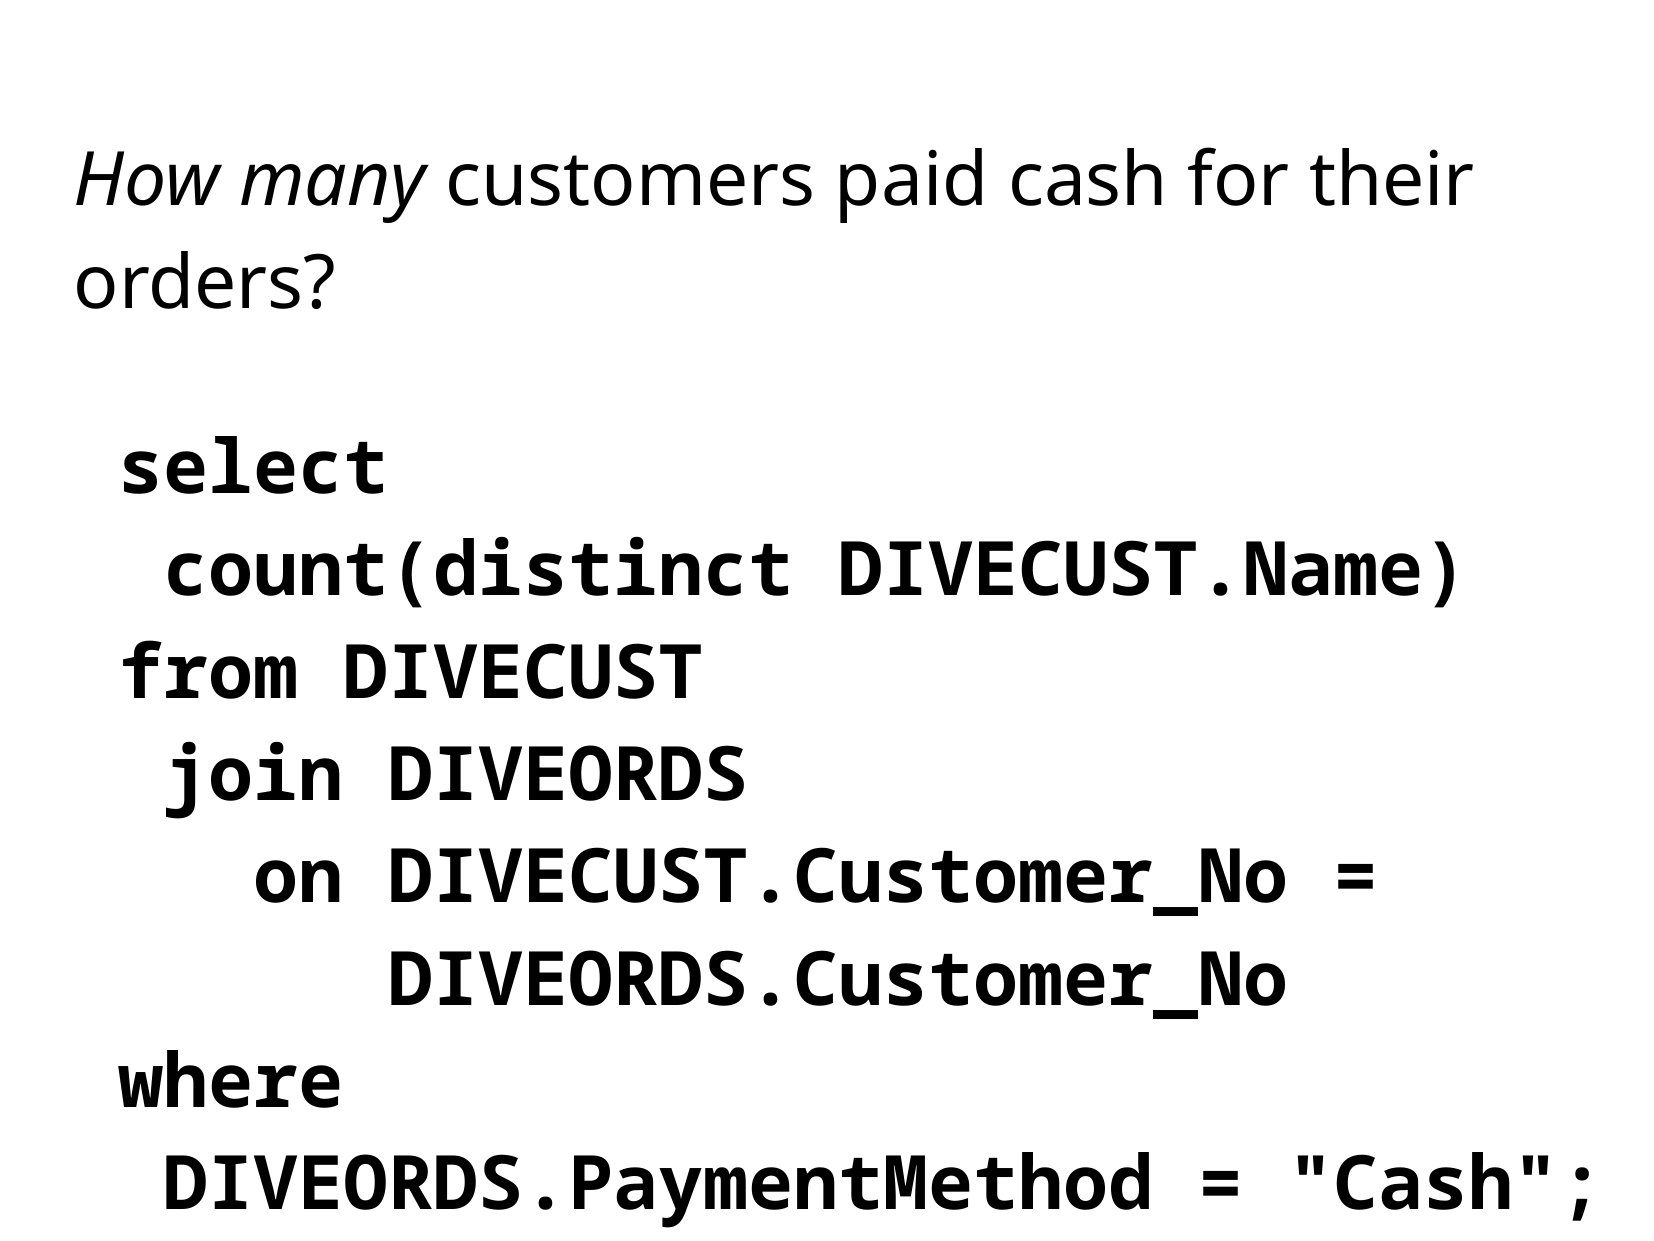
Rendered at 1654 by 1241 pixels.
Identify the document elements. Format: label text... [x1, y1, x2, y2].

text_box How many customers paid cash for their orders? [59, 118, 1565, 316]
subtitle select count(distinct DIVECUST.Name) from DIVECUST join DIVEORDS on DIVECUST.Customer_No = DIVEORDS.Customer_No where DIVEORDS.PaymentMethod = "Cash"; [118, 413, 1654, 1193]
